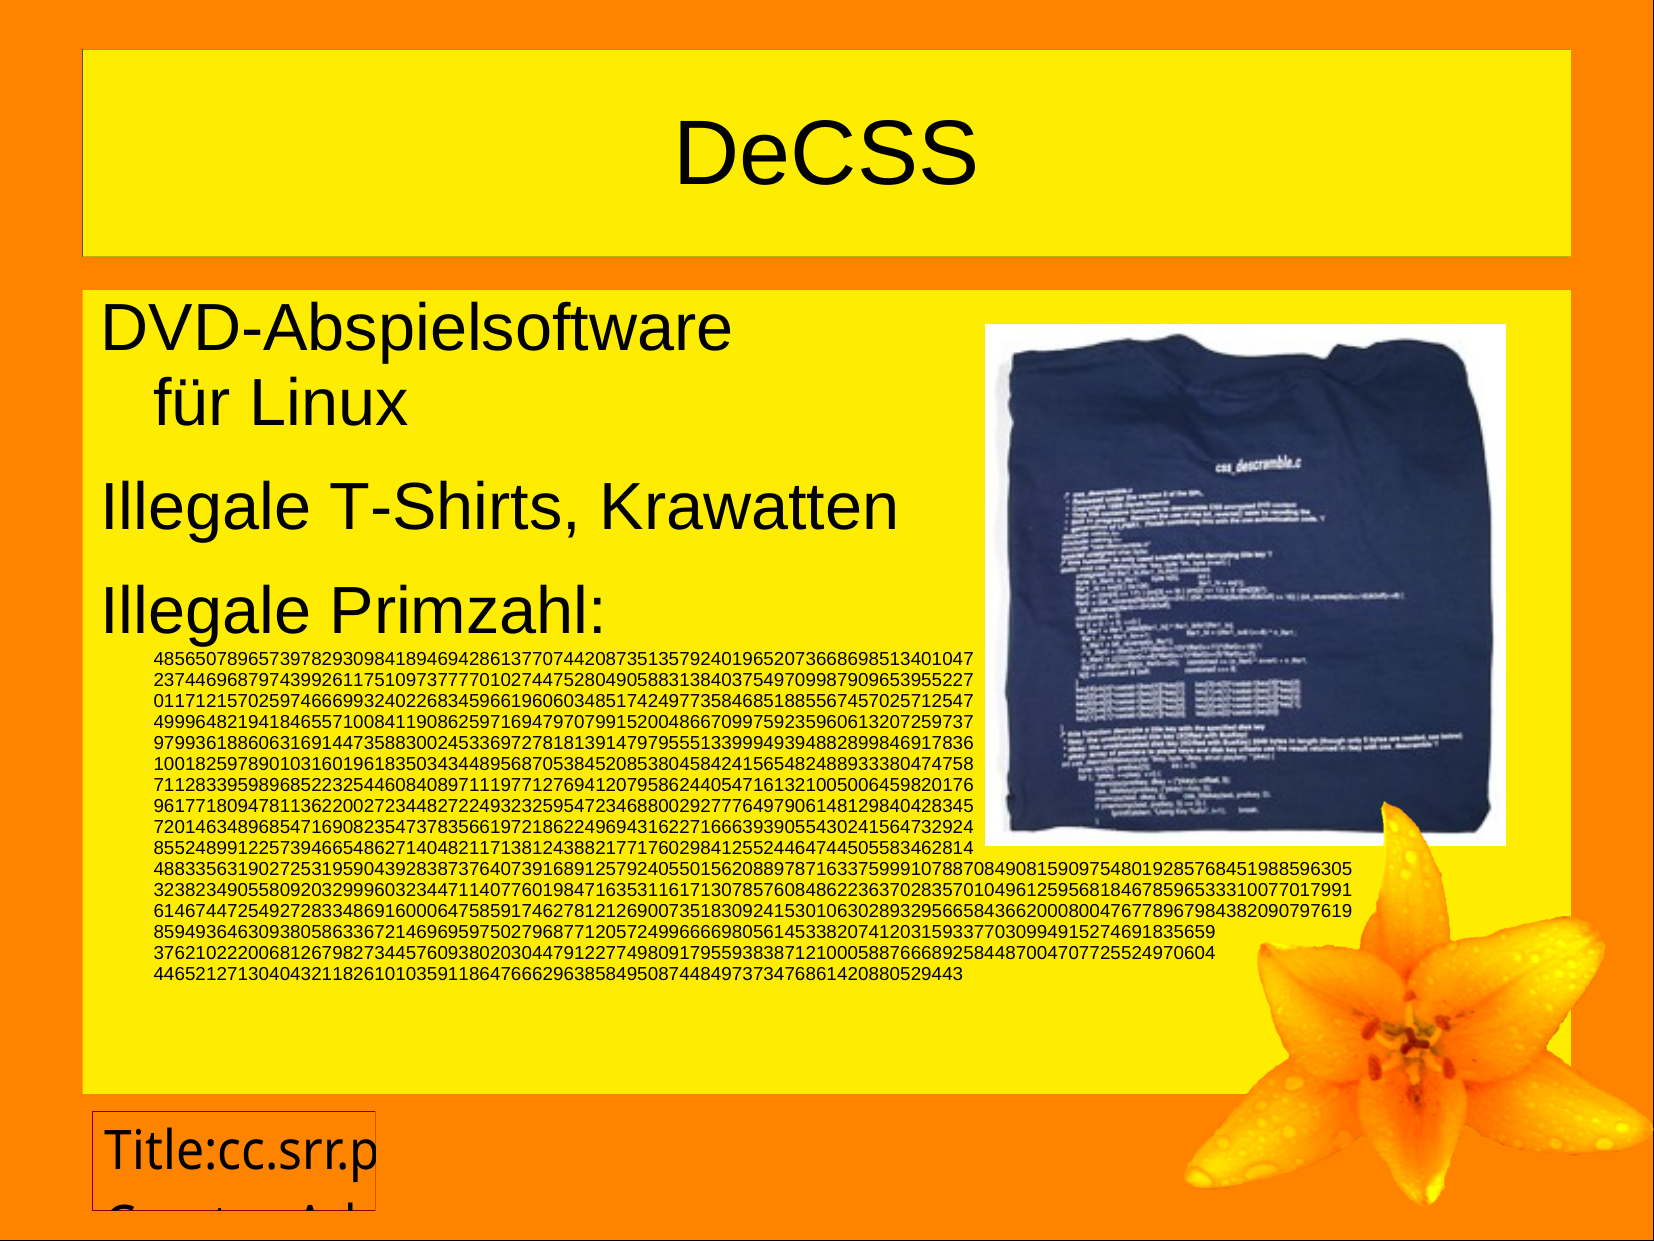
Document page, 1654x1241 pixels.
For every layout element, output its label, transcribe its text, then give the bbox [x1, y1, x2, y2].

text_box [0, 0, 1654, 1241]
picture [88, 1108, 376, 1211]
title DeCSS [82, 49, 1571, 257]
picture [985, 324, 1654, 1241]
list DVD-Abspielsoftware für Linux Illegale T-Shirts, Krawatten Illegale Primzahl: 485650789657397829309841894694286137707442087351357924019652073668698513401047 237446968797439926117510973777701027447528049058831384037549709987909653955227 011712157025974666993240226834596619606034851742497735846851885567457025712547 499964821941846557100841190862597169479707991520048667099759235960613207259737 979936188606316914473588300245336972781813914797955513399949394882899846917836 100182597890103160196183503434489568705384520853804584241565482488933380474758 711283395989685223254460840897111977127694120795862440547161321005006459820176 961771809478113622002723448272249323259547234688002927776497906148129840428345 720146348968547169082354737835661972186224969431622716663939055430241564732924 855248991225739466548627140482117138124388217717602984125524464744505583462814 488335631902725319590439283873764073916891257924055015620889787163375999107887084908159097548019285768451988596305 323823490558092032999603234471140776019847163531161713078576084862236370283570104961259568184678596533310077017991 614674472549272833486916000647585917462781212690073518309241530106302893295665843662000800476778967984382090797619 85949364630938058633672146969597502796877120572499666698056145338207412031593377030994915274691835659 37621022200681267982734457609380203044791227749809179559383871210005887666892584487004707725524970604 44652127130404321182610103591186476662963858495087448497373476861420880529443 [82, 290, 1571, 1094]
